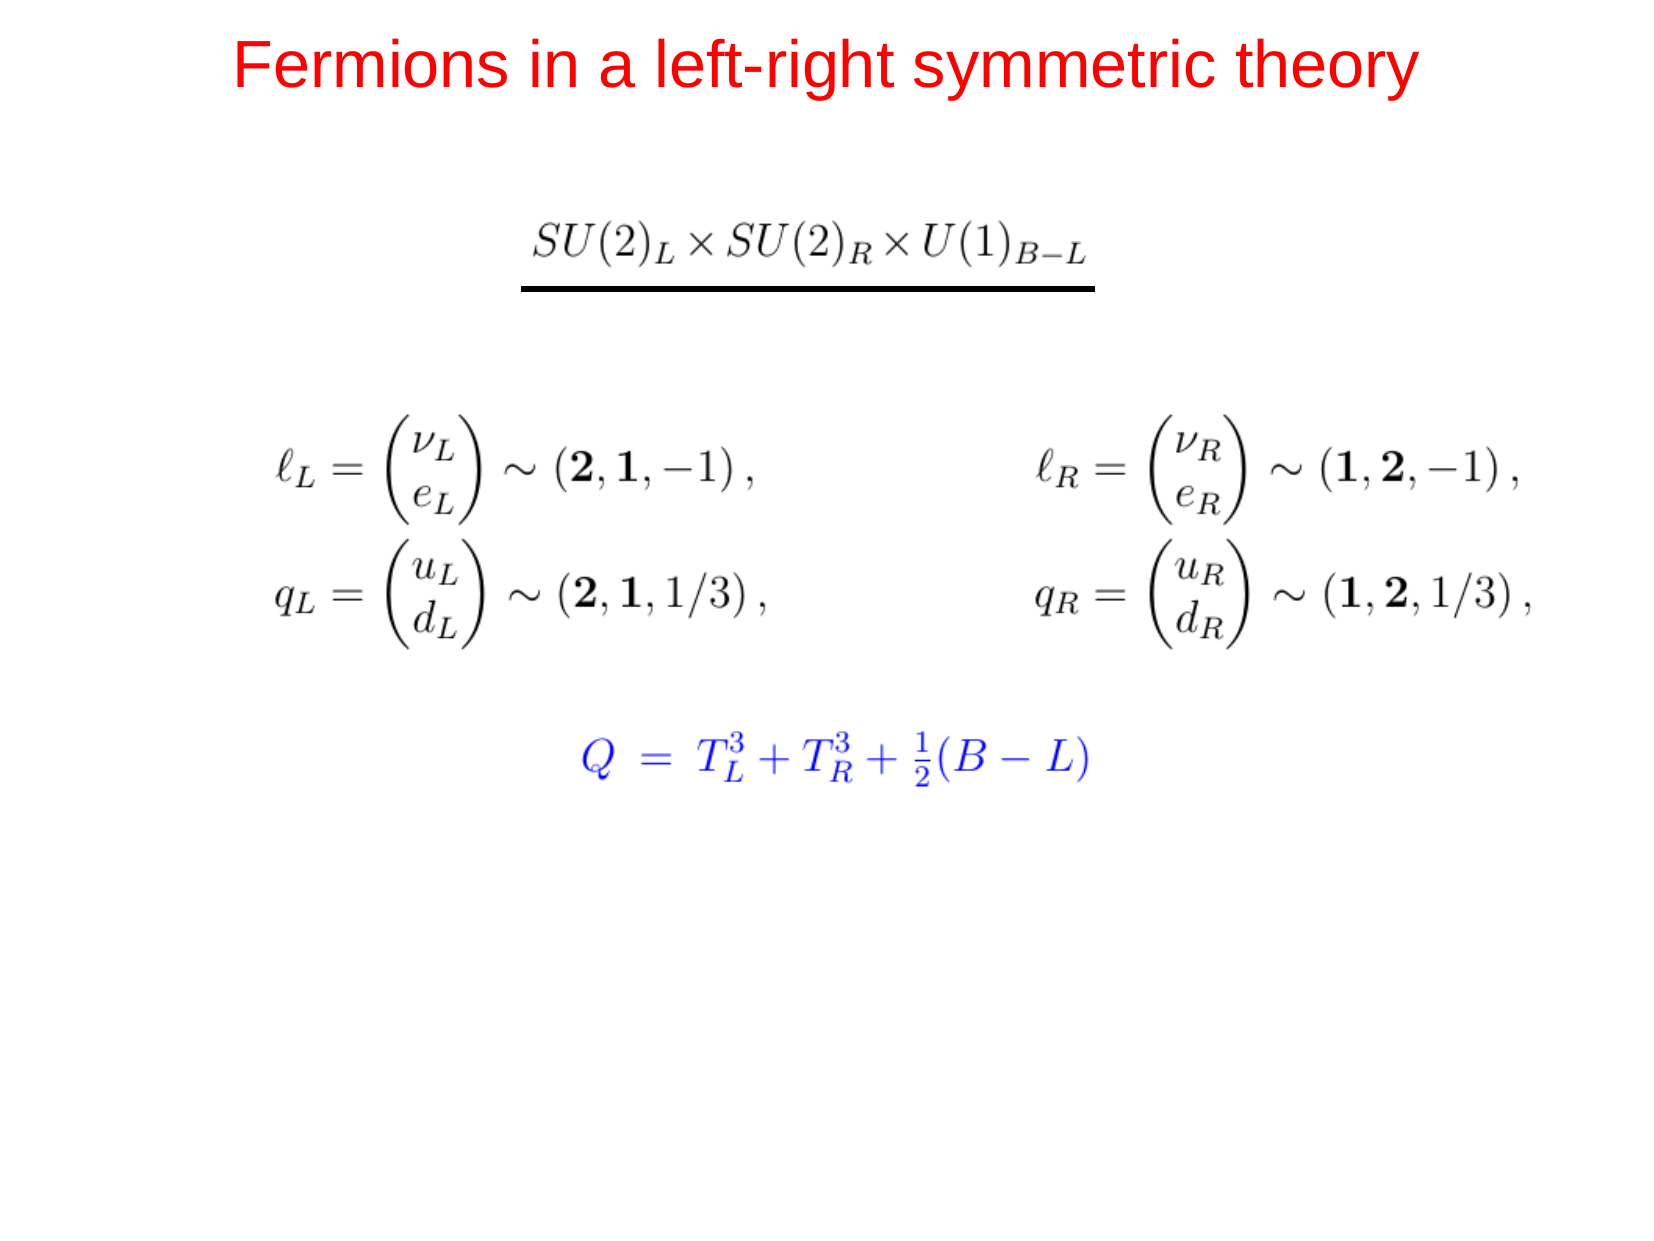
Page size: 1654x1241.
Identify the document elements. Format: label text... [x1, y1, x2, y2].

picture [221, 412, 1613, 659]
title Fermions in a left-right symmetric theory [82, 0, 1572, 168]
picture [521, 208, 1133, 275]
picture [543, 708, 1145, 801]
